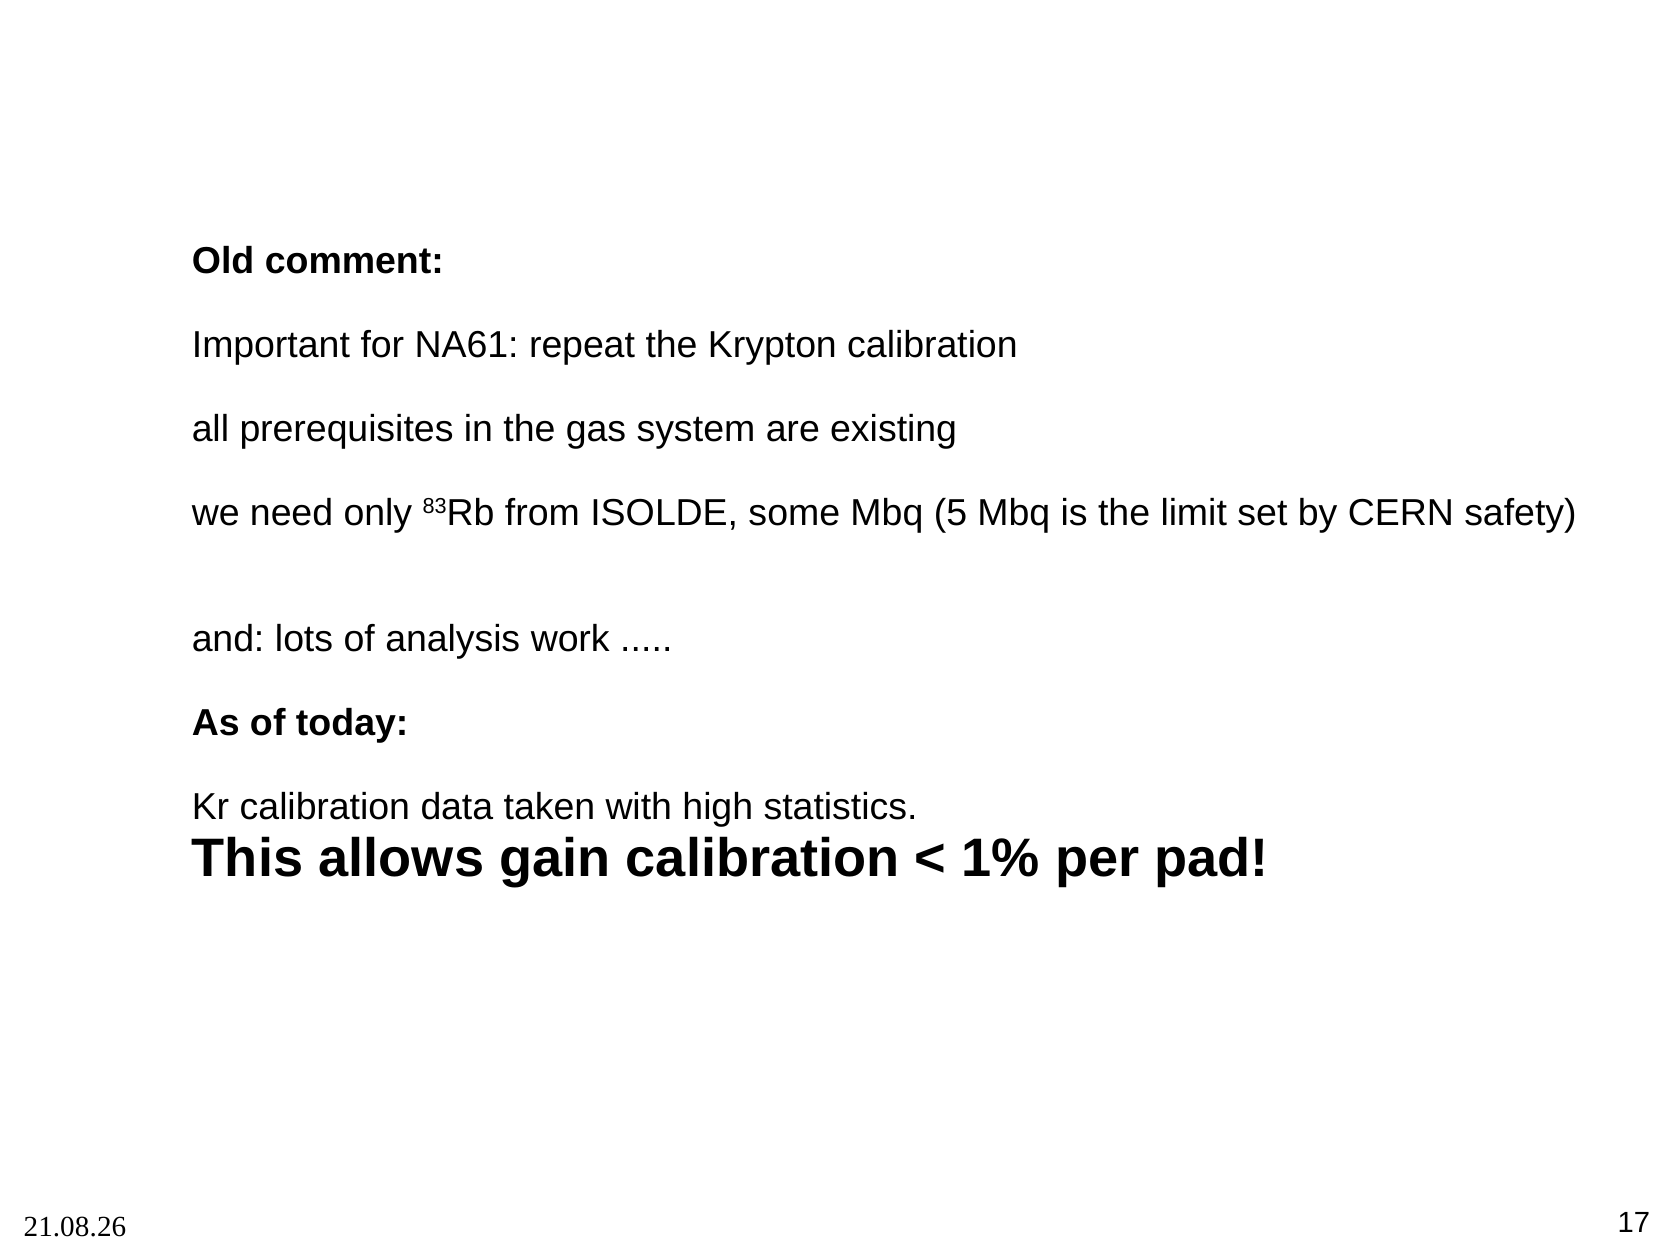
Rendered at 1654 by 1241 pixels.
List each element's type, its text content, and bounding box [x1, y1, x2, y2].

text_box Old comment: Important for NA61: repeat the Krypton calibration all prerequisites in the gas system are existing we need only 83Rb from ISOLDE, some Mbq (5 Mbq is the limit set by CERN safety) and: lots of analysis work ..... As of today: Kr calibration data taken with high statistics. This allows gain calibration < 1% per pad! [177, 232, 1591, 946]
